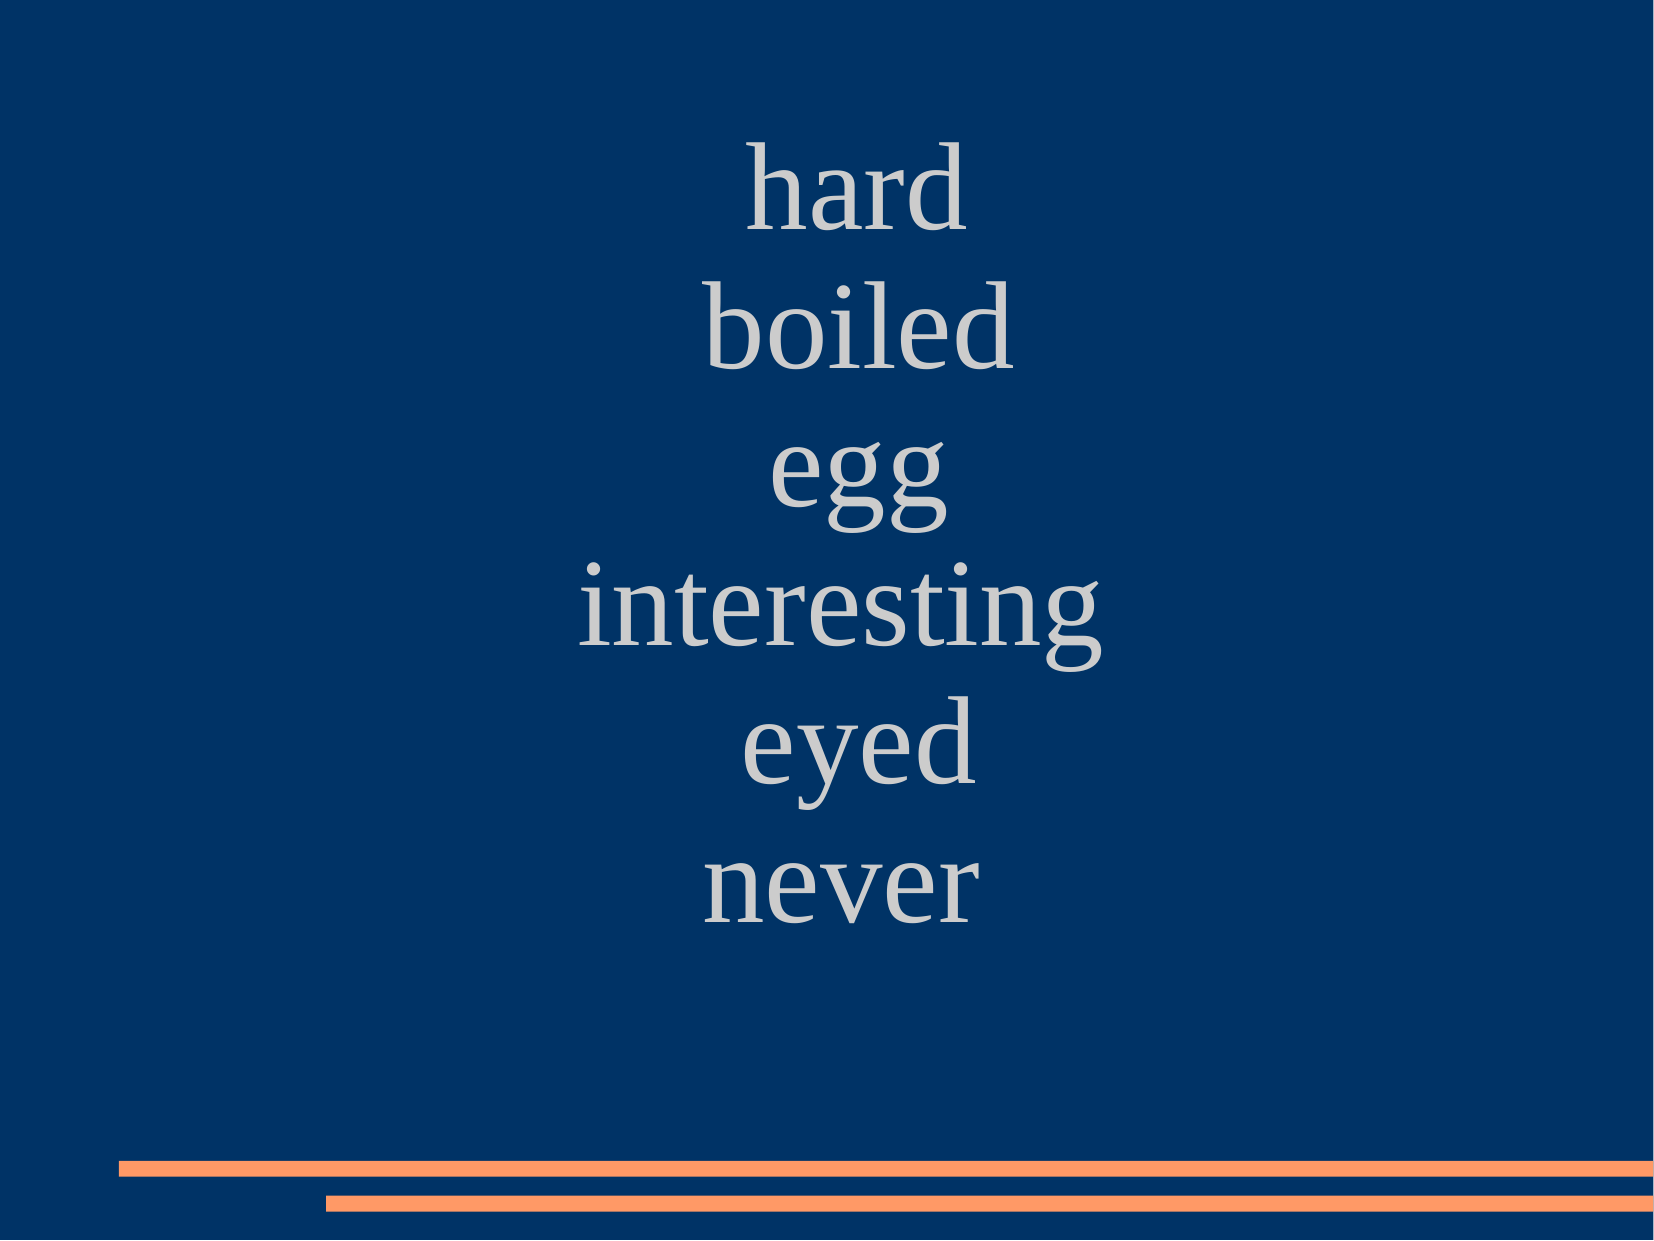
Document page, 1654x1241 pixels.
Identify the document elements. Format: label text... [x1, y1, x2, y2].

subtitle hard boiled egg interesting eyed never [121, 118, 1561, 1241]
